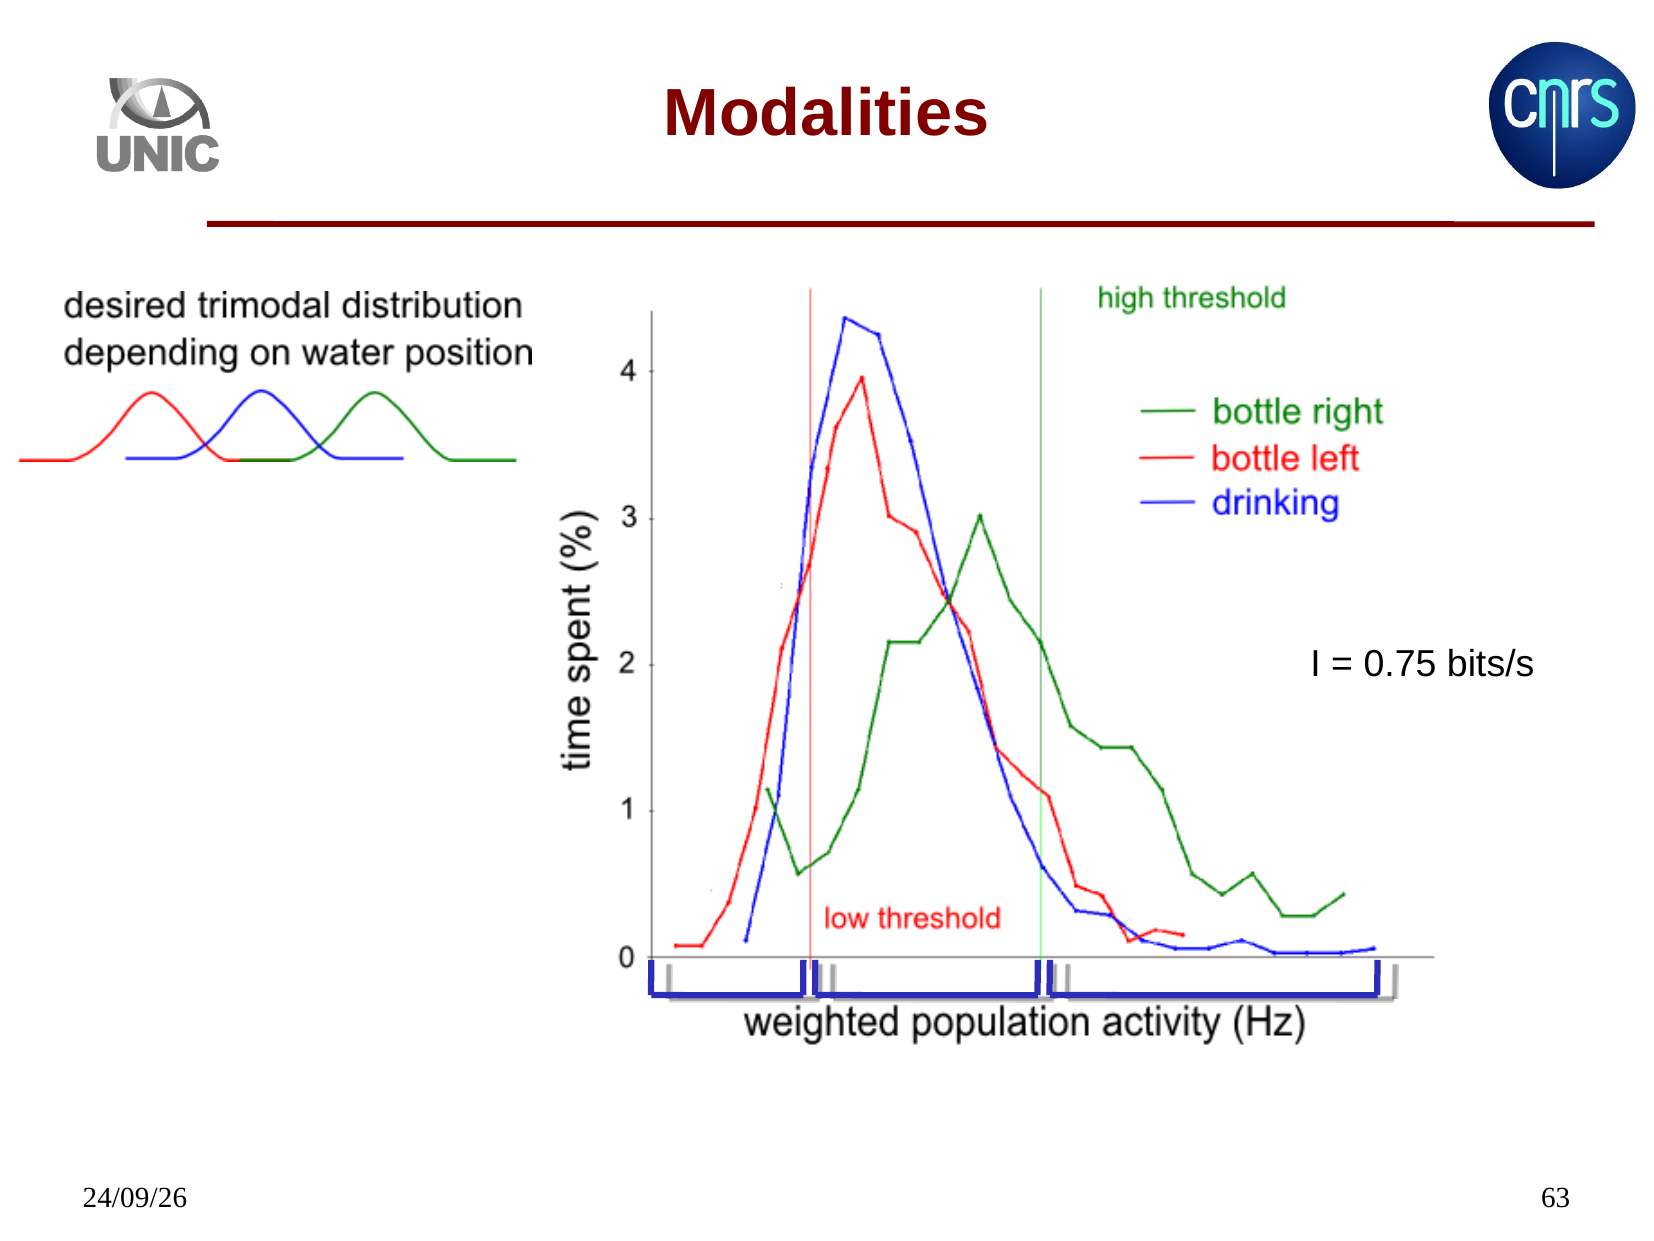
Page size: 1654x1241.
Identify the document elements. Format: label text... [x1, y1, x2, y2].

picture [1571, 41, 1636, 189]
text_box <numéro> [1185, 1180, 1571, 1215]
text_box 13/02/12 [82, 1180, 468, 1215]
picture [545, 268, 1460, 1108]
picture [18, 291, 532, 462]
text_box I = 0.75 bits/s [1295, 631, 1550, 693]
title Modalities [82, 17, 1571, 212]
